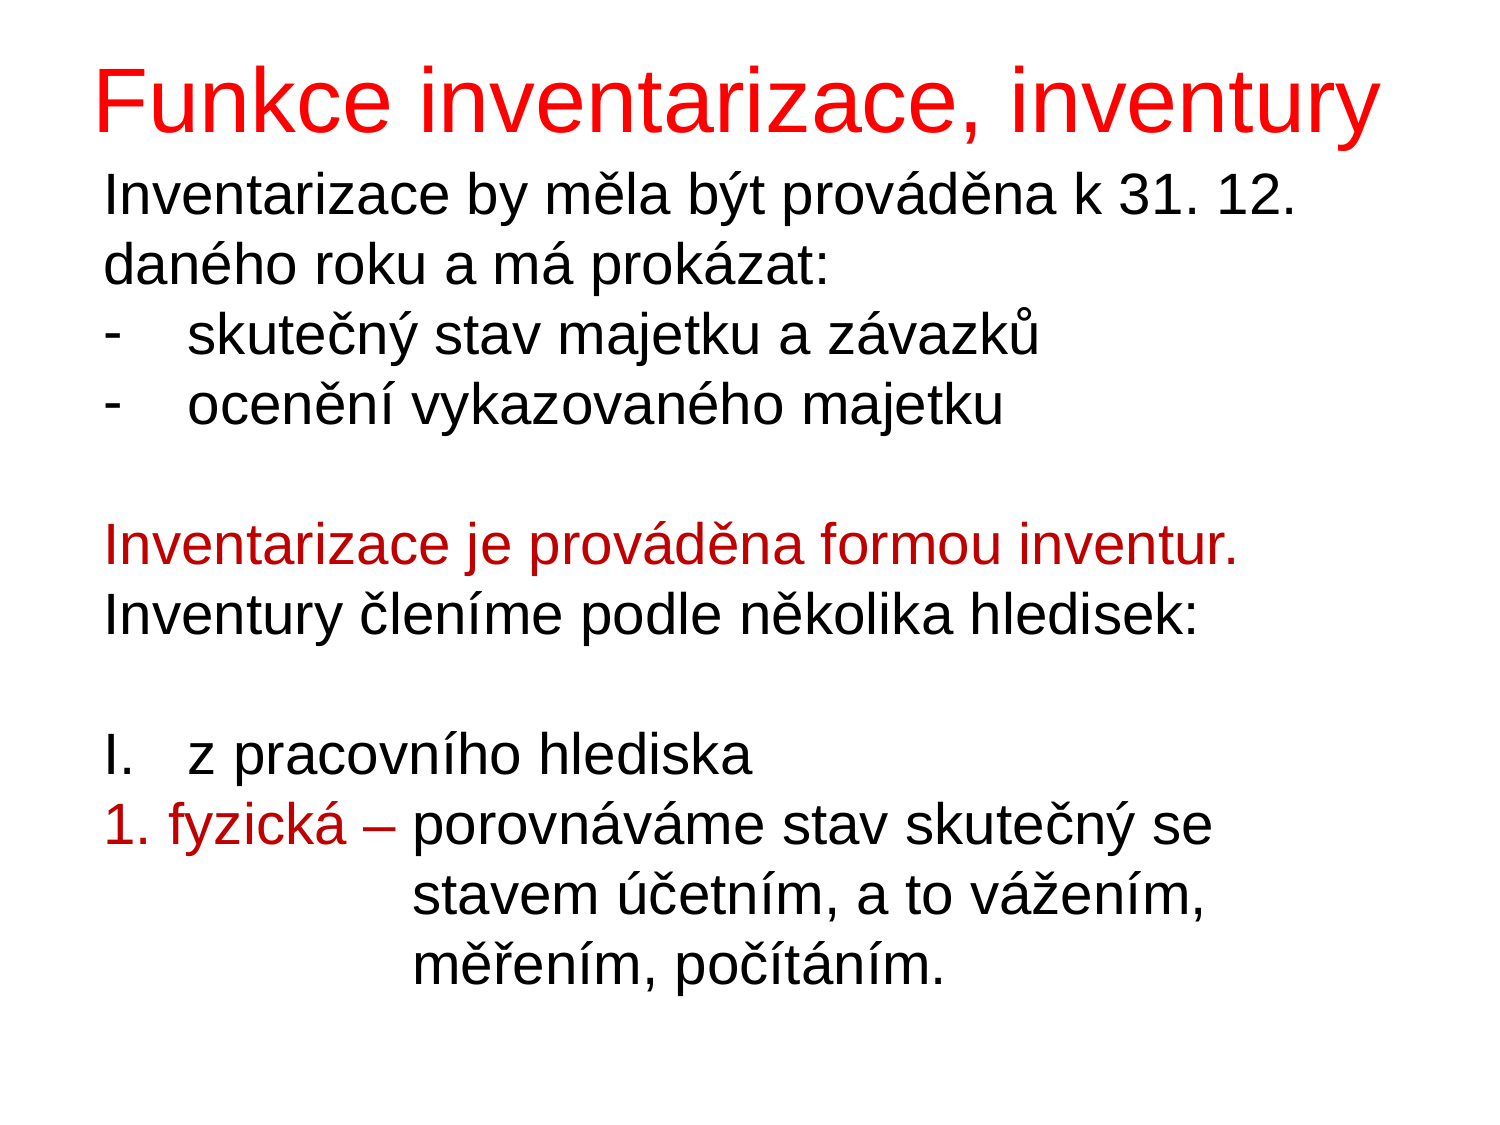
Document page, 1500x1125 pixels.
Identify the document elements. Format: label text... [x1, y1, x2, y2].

list Inventarizace by měla být prováděna k 31. 12. daného roku a má prokázat: skutečný stav majetku a závazků ocenění vykazovaného majetku Inventarizace je prováděna formou inventur. Inventury členíme podle několika hledisek: z pracovního hlediska 1. fyzická – porovnáváme stav skutečný se stavem účetním, a to vážením, měřením, počítáním. [88, 148, 1471, 1094]
title Funkce inventarizace, inventury [76, 31, 1400, 161]
